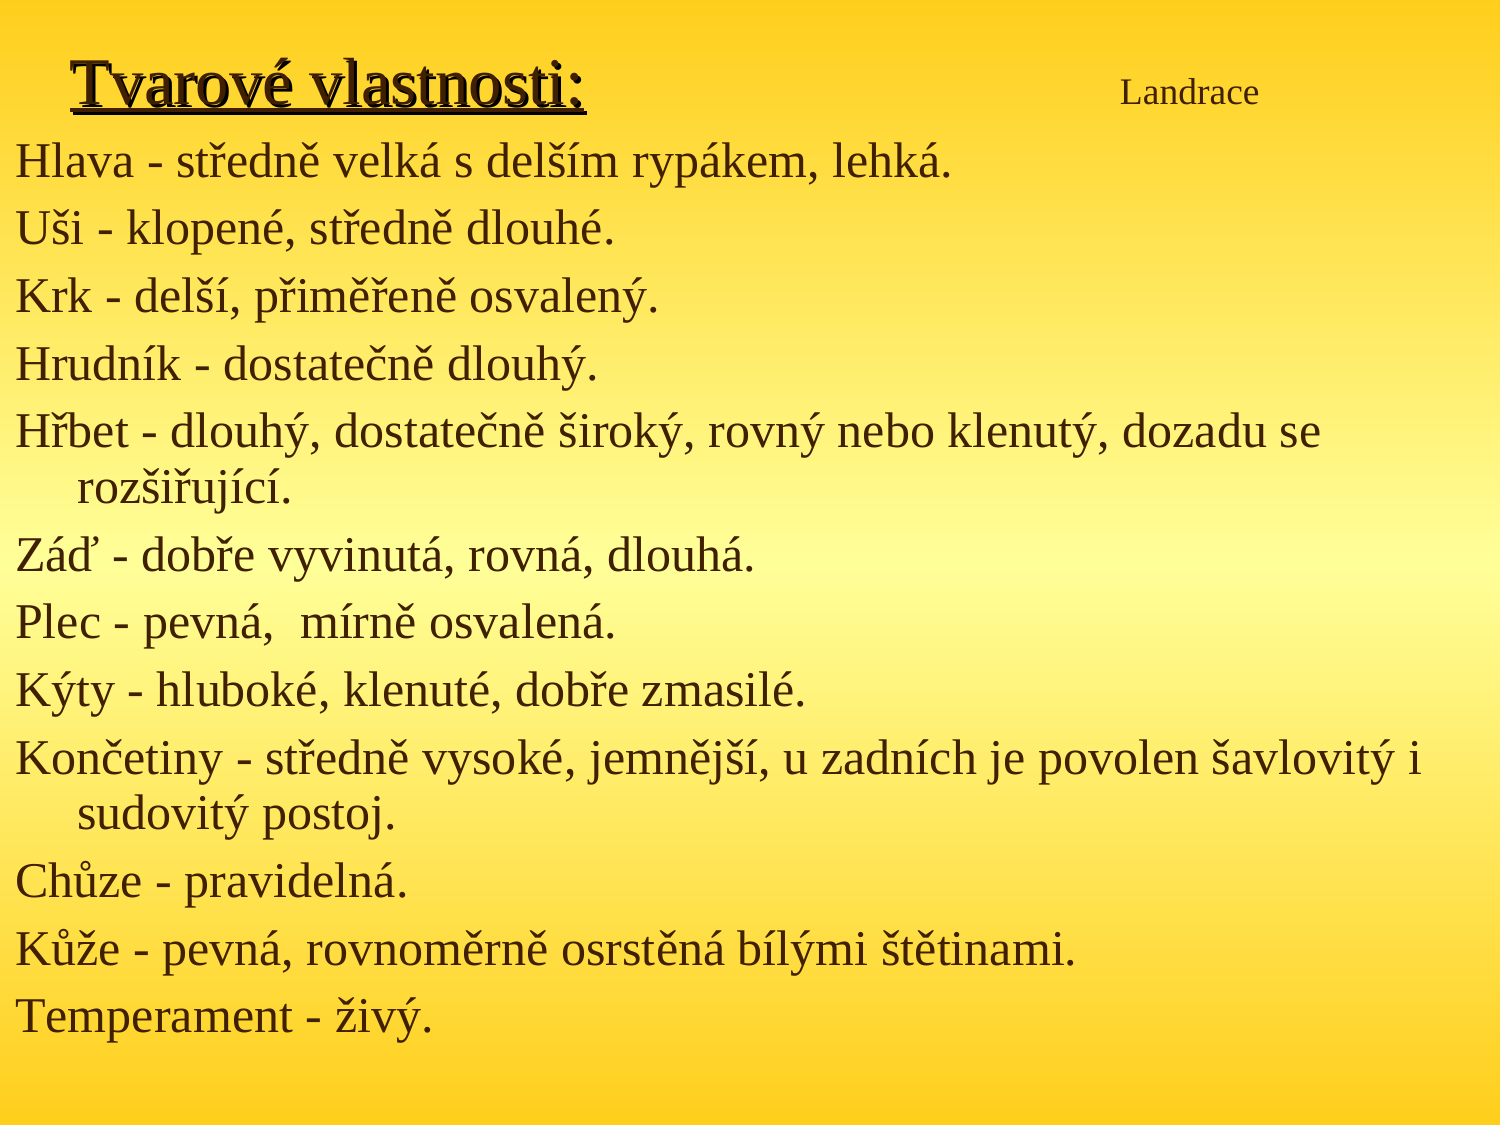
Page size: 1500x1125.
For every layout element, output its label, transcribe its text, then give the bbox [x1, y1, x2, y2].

list Hlava - středně velká s delším rypákem, lehká. Uši - klopené, středně dlouhé. Krk - delší, přiměřeně osvalený. Hrudník - dostatečně dlouhý. Hřbet - dlouhý, dostatečně široký, rovný nebo klenutý, dozadu se rozšiřující. Záď - dobře vyvinutá, rovná, dlouhá. Plec - pevná, mírně osvalená. Kýty - hluboké, klenuté, dobře zmasilé. Končetiny - středně vysoké, jemnější, u zadních je povolen šavlovitý i sudovitý postoj. Chůze - pravidelná. Kůže - pevná, rovnoměrně osrstěná bílými štětinami. Temperament - živý. [0, 124, 1500, 1125]
text_box Tvarové vlastnosti: Landrace [0, 37, 1276, 124]
